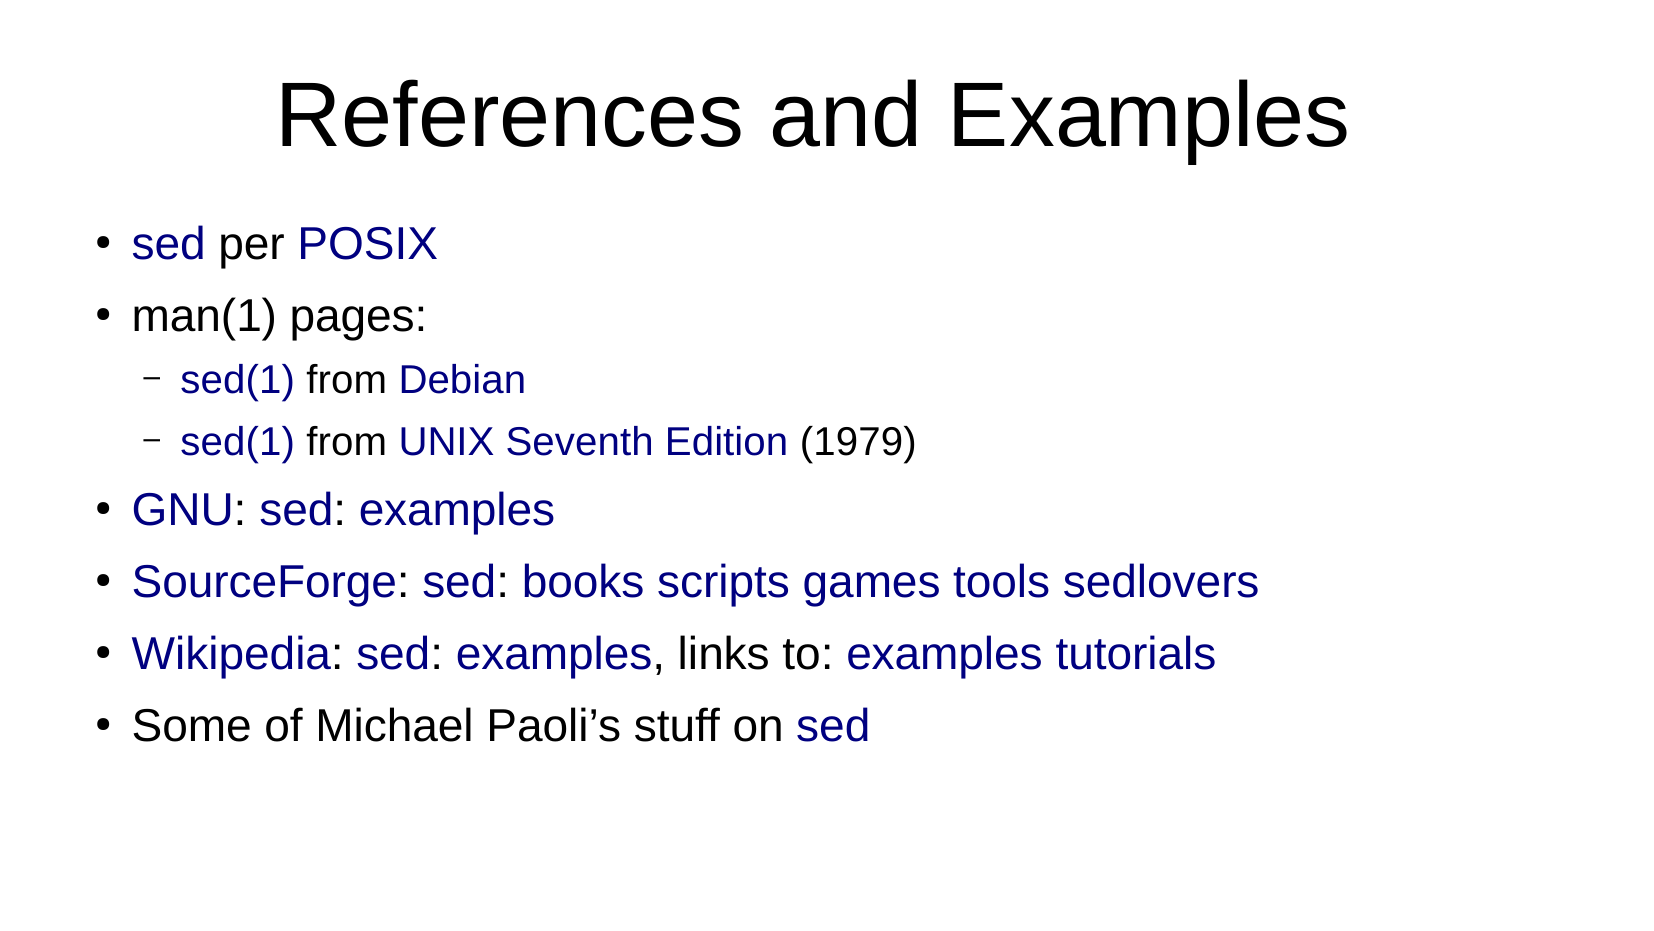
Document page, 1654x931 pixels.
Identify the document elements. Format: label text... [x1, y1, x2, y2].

title References and Examples [82, 37, 1571, 193]
list sed per POSIX man(1) pages: sed(1) from Debian sed(1) from UNIX Seventh Edition (1979) GNU: sed: examples SourceForge: sed: books scripts games tools sedlovers Wikipedia: sed: examples, links to: examples tutorials Some of Michael Paoli’s stuff on sed [82, 217, 1571, 758]
